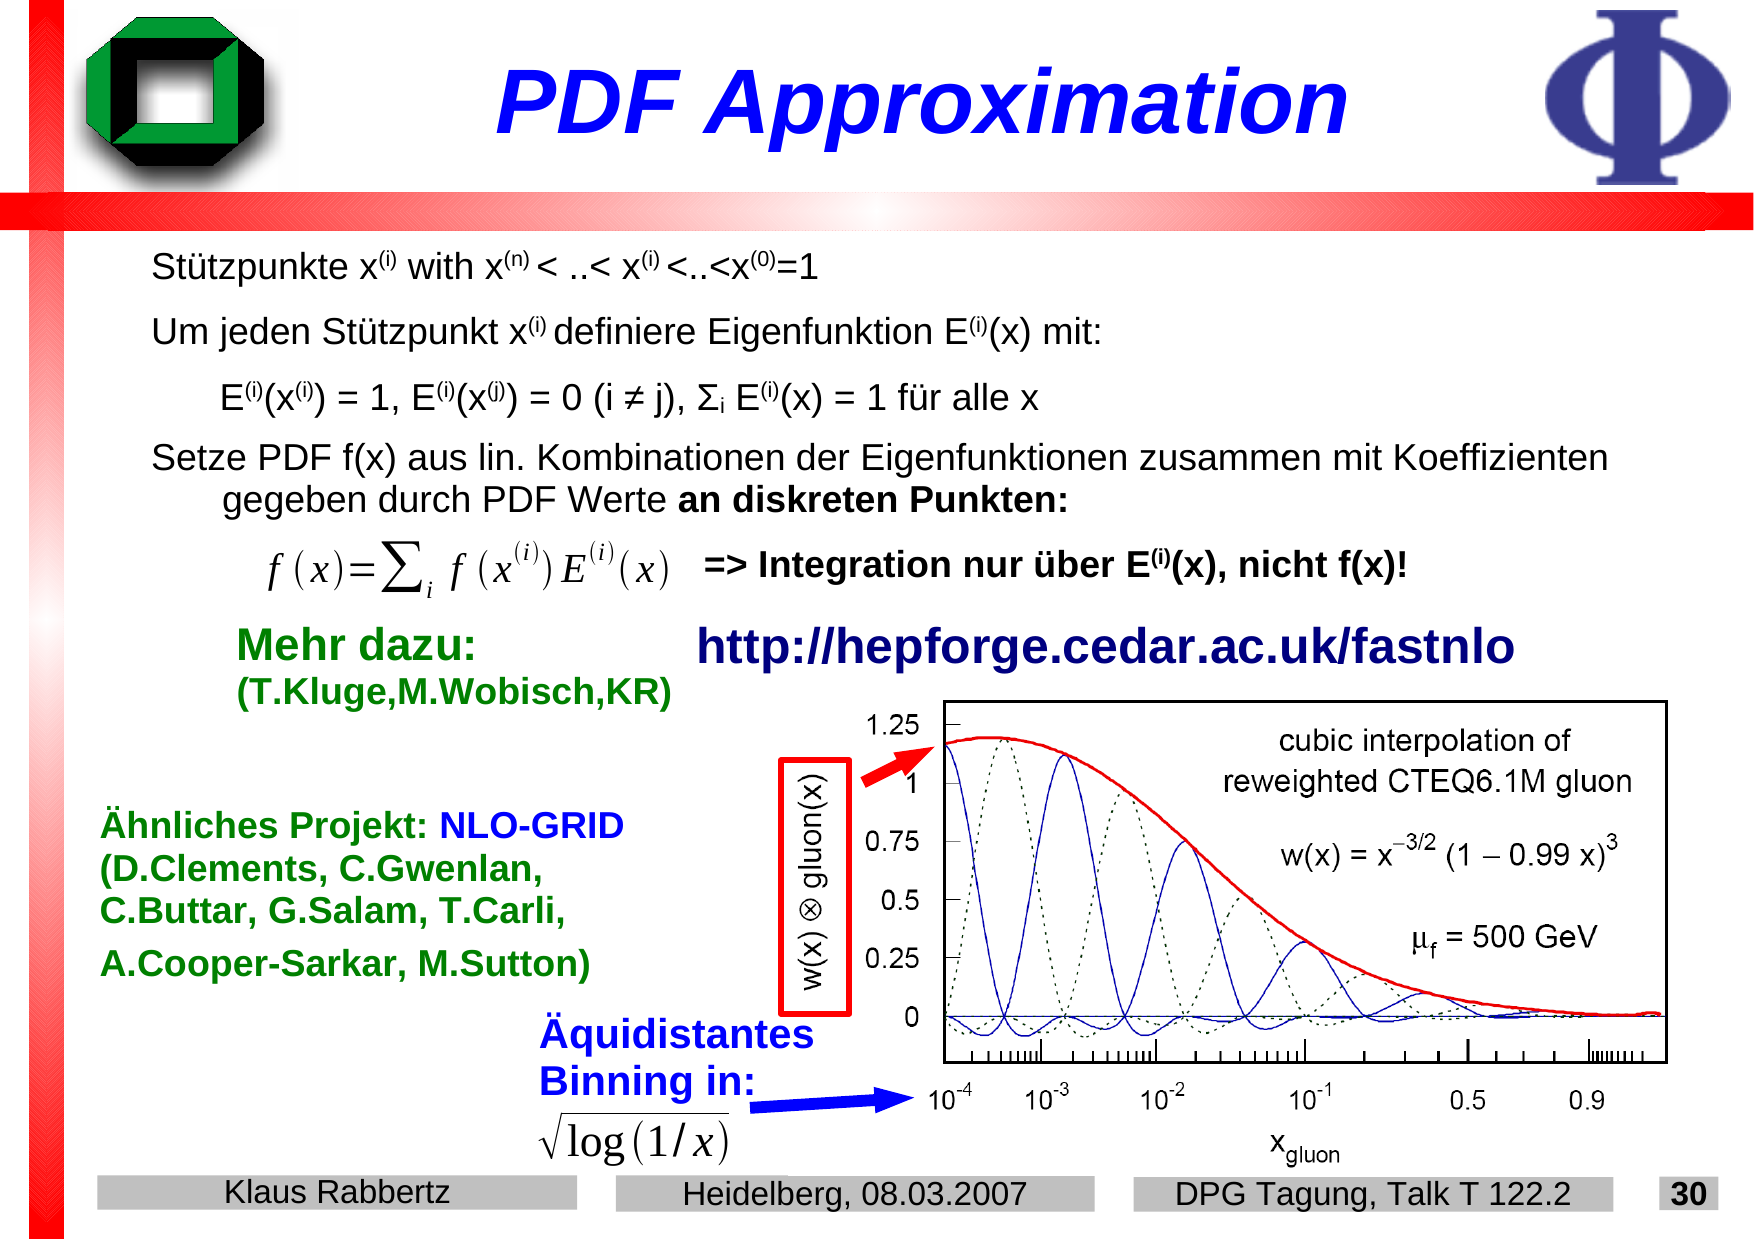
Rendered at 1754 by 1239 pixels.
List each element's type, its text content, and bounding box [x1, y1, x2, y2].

picture [1545, 10, 1731, 185]
picture [64, 9, 299, 192]
text_box http://hepforge.cedar.ac.uk/fastnlo [672, 606, 1537, 686]
picture [788, 686, 1688, 1176]
text_box Mehr dazu: (T.Kluge,M.Wobisch,KR) [224, 607, 686, 725]
title PDF Approximation [282, 21, 1566, 183]
text_box Ähnliches Projekt: NLO-GRID (D.Clements, C.Gwenlan, C.Buttar, G.Salam, T.Carli, A.Cooper-Sarkar, M.Sutton) [87, 793, 637, 999]
text_box => Integration nur über E(i)(x), nicht f(x)! [692, 531, 1428, 599]
chart [252, 538, 677, 605]
list Stützpunkte x(i) with x(n) < ..< x(i) <..<x(0)=1 Um jeden Stützpunkt x(i) definiere Eigenfunktion E(i)(x) mit: E(i)(x(i)) = 1, E(i)(x(j)) = 0 (i ≠ j), Σi E(i)(x) = 1 für alle x Setze PDF f(x) aus lin. Kombinationen der Eigenfunktionen zusammen mit Koeffizienten gegeben durch PDF Werte an diskreten Punkten: [92, 245, 1701, 628]
chart [531, 1111, 738, 1168]
picture [788, 763, 846, 1011]
text_box Äquidistantes Binning in: [527, 999, 828, 1116]
